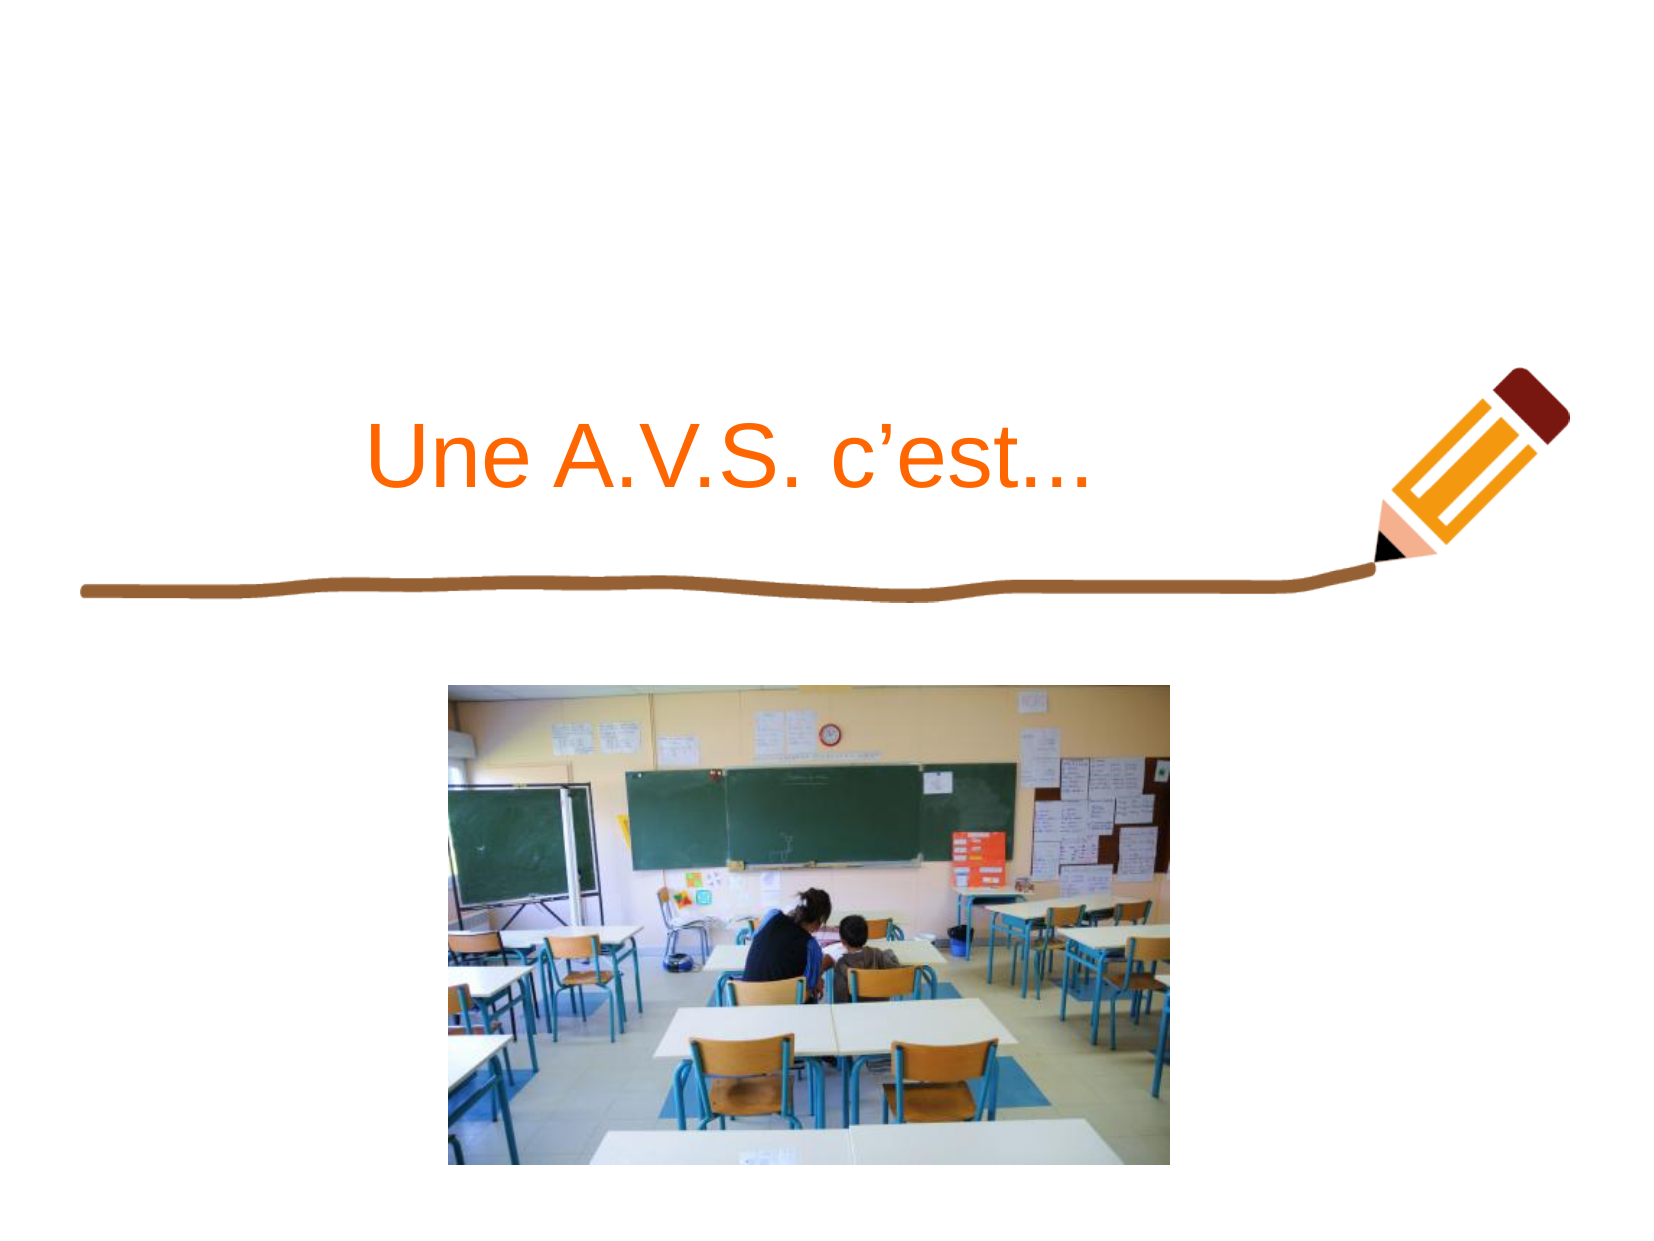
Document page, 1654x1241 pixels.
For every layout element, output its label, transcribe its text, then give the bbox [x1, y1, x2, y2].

title Une A.V.S. c’est... [82, 352, 1379, 560]
picture [448, 685, 1170, 1165]
picture [80, 367, 1570, 603]
